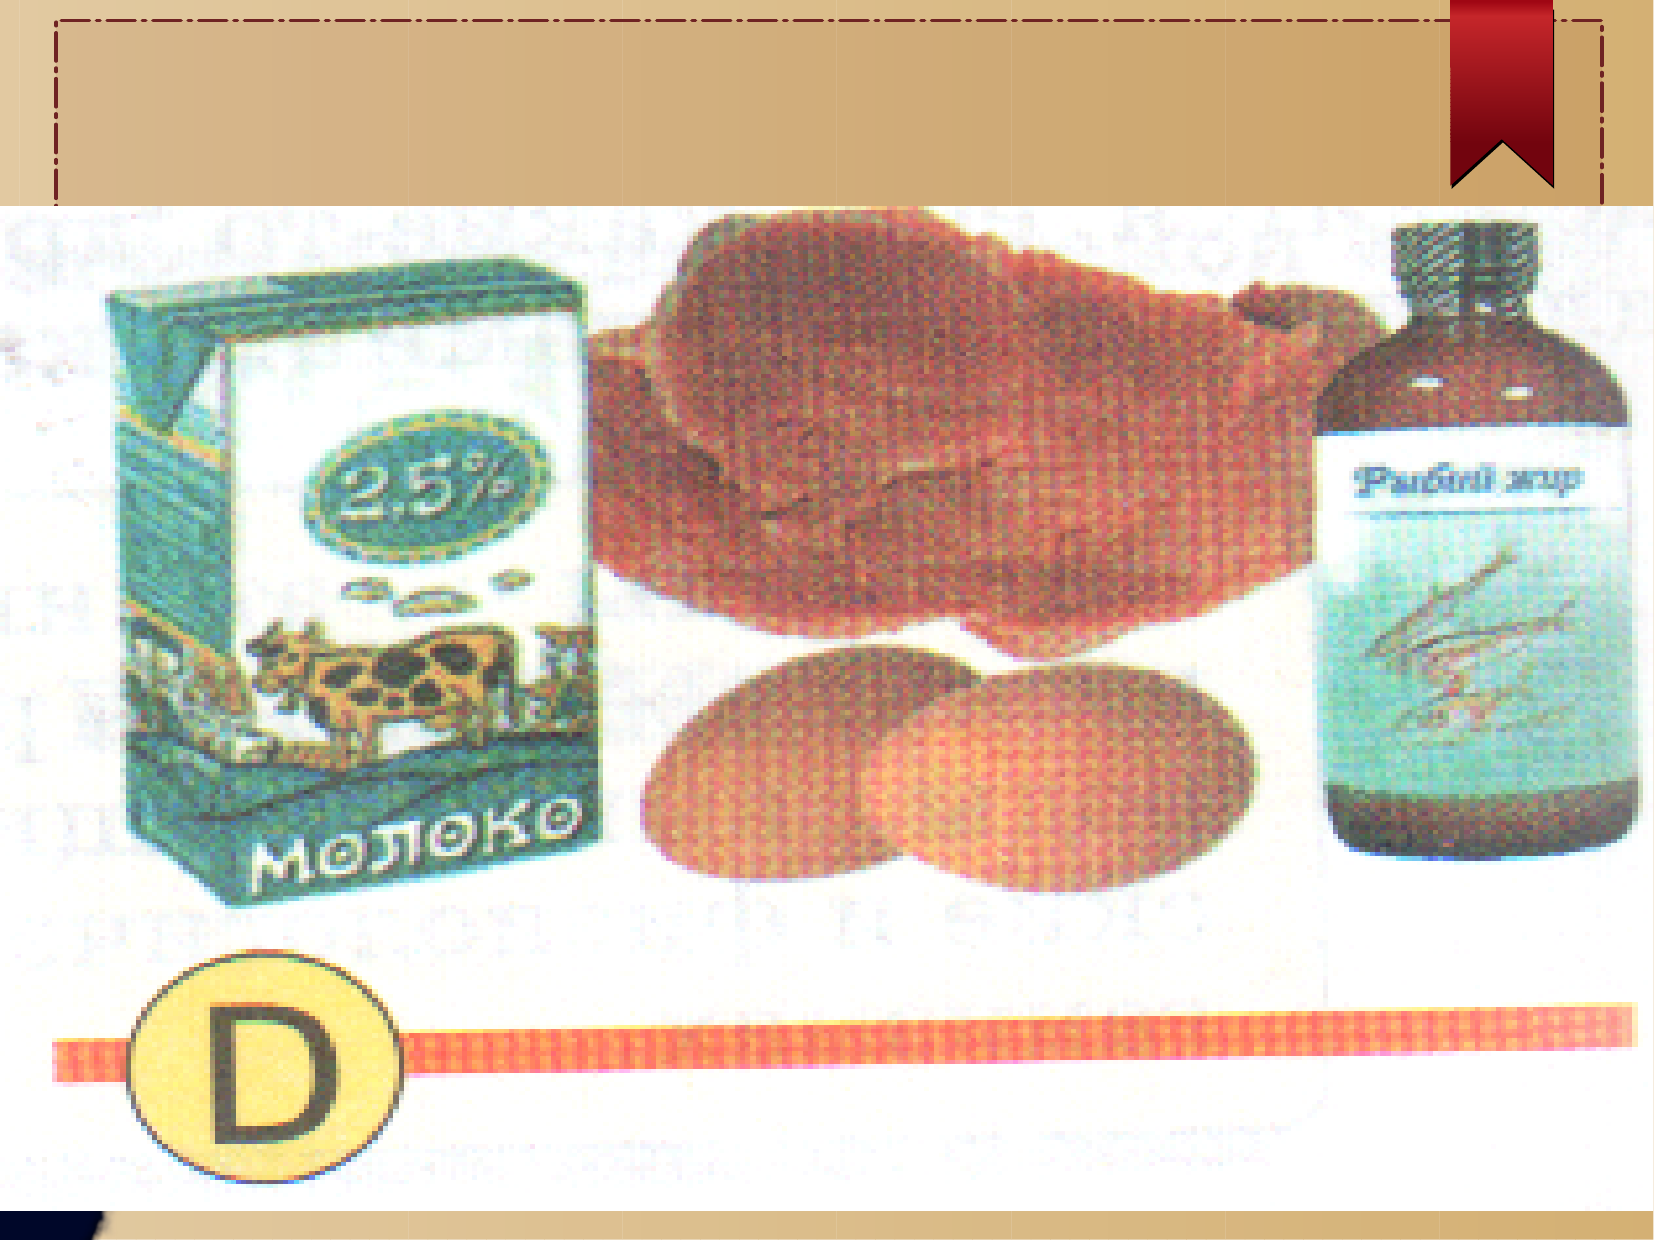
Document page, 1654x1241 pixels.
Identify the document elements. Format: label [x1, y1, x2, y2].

picture [0, 206, 1654, 1211]
